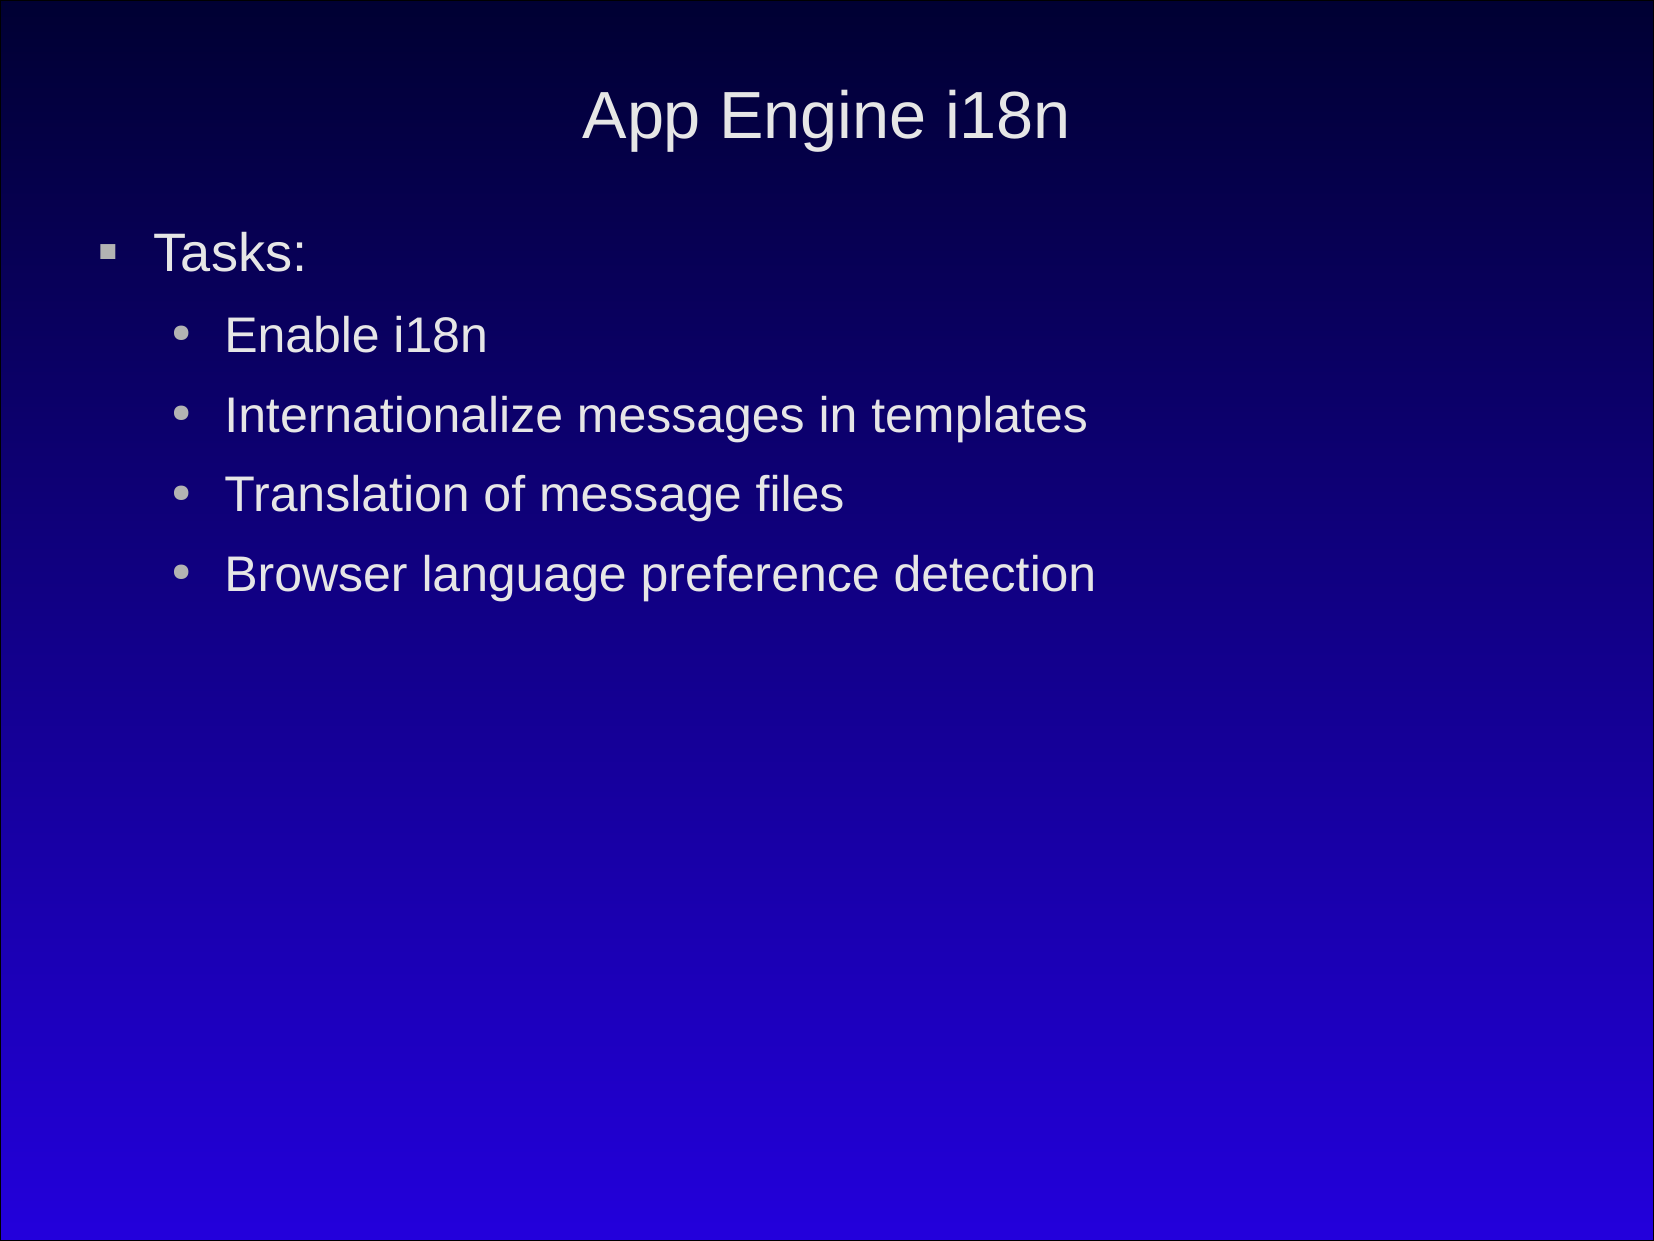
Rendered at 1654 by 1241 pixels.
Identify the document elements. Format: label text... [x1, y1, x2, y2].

title App Engine i18n [82, 56, 1571, 175]
list Tasks: Enable i18n Internationalize messages in templates Translation of message files Browser language preference detection [82, 222, 1571, 1094]
